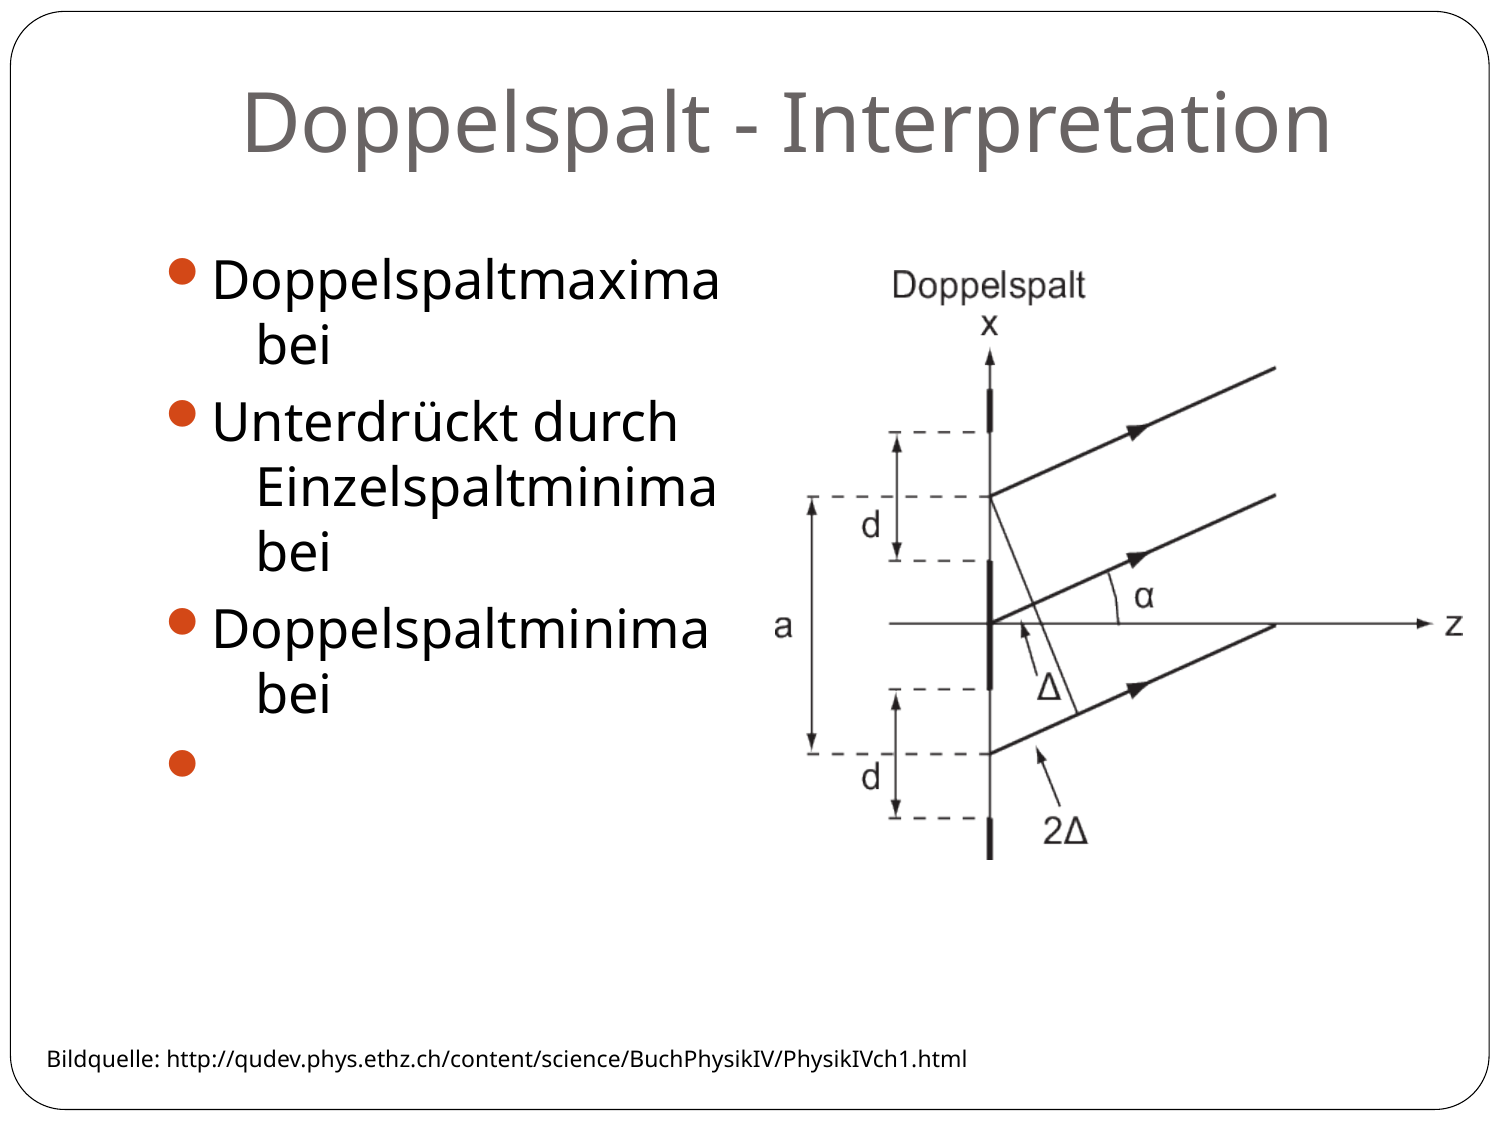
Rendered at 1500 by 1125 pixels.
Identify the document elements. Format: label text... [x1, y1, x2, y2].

text_box Bildquelle: http://qudev.phys.ethz.ch/content/science/BuchPhysikIV/PhysikIVch1.html [31, 1037, 1034, 1080]
picture [775, 270, 1463, 860]
title Doppelspalt - Interpretation [150, 45, 1426, 185]
list Doppelspaltmaxima bei Unterdrückt durch Einzelspaltminima bei Doppelspaltminima bei [150, 237, 766, 988]
